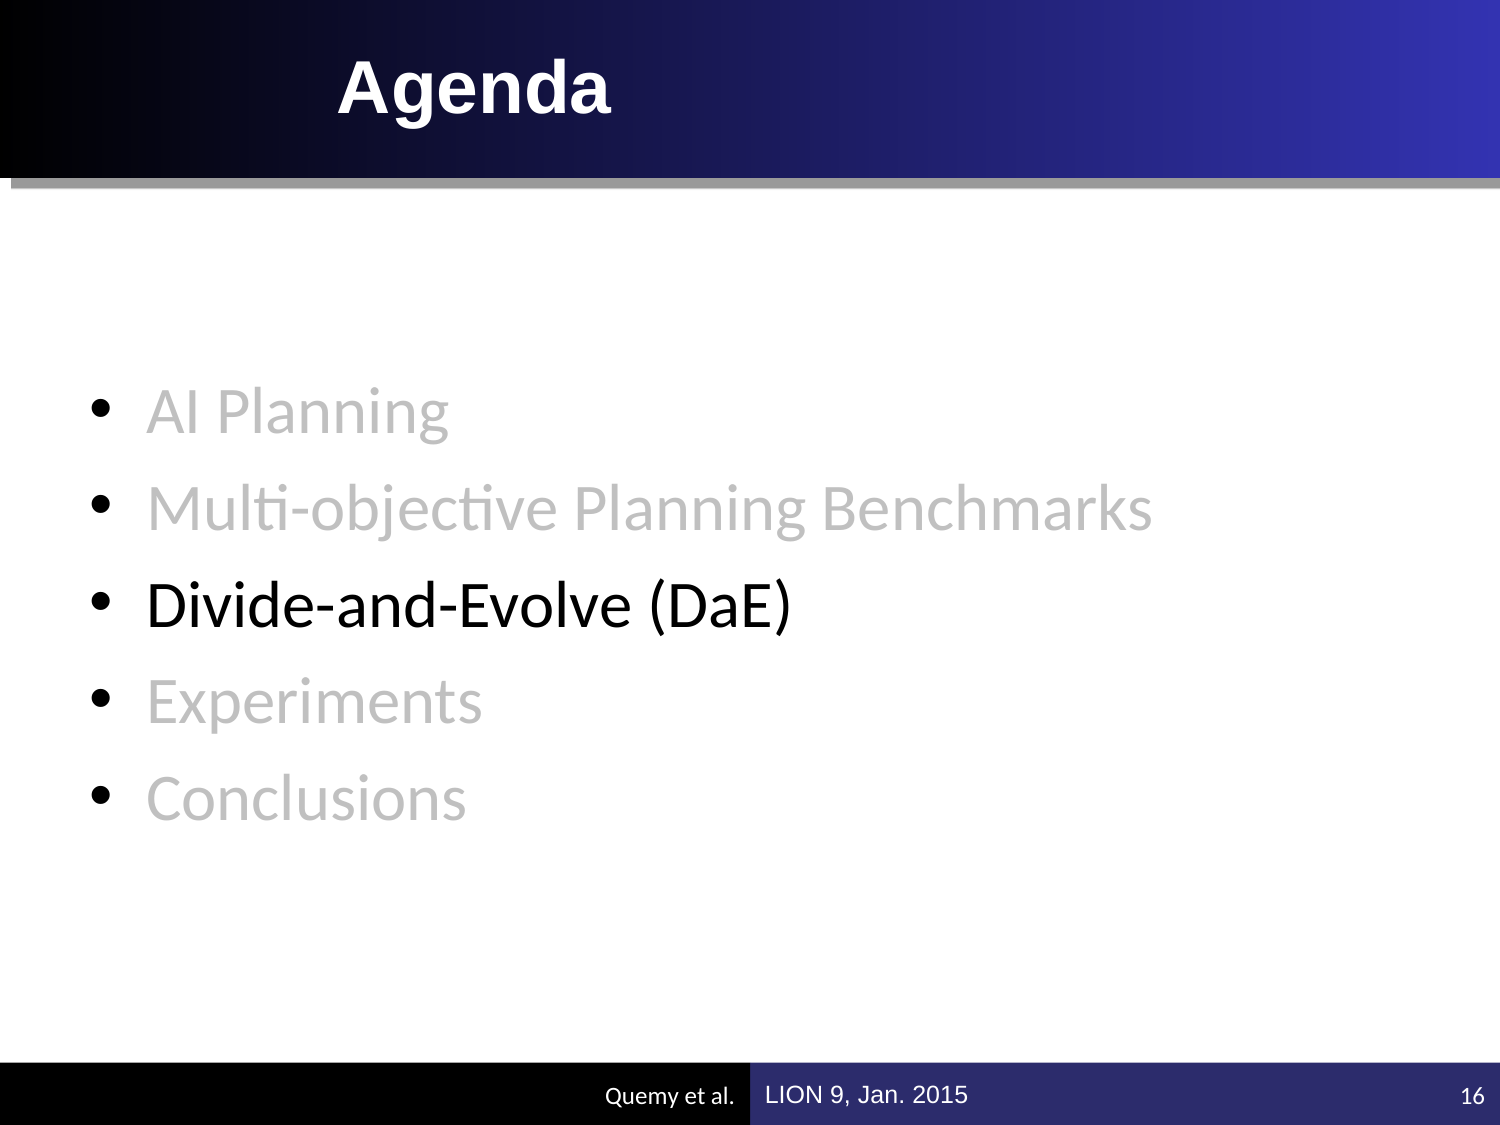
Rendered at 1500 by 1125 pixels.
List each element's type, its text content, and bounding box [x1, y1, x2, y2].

list AI Planning Multi-objective Planning Benchmarks Divide-and-Evolve (DaE) Experiments Conclusions [75, 262, 1426, 916]
text_box Agenda [322, 31, 1214, 137]
